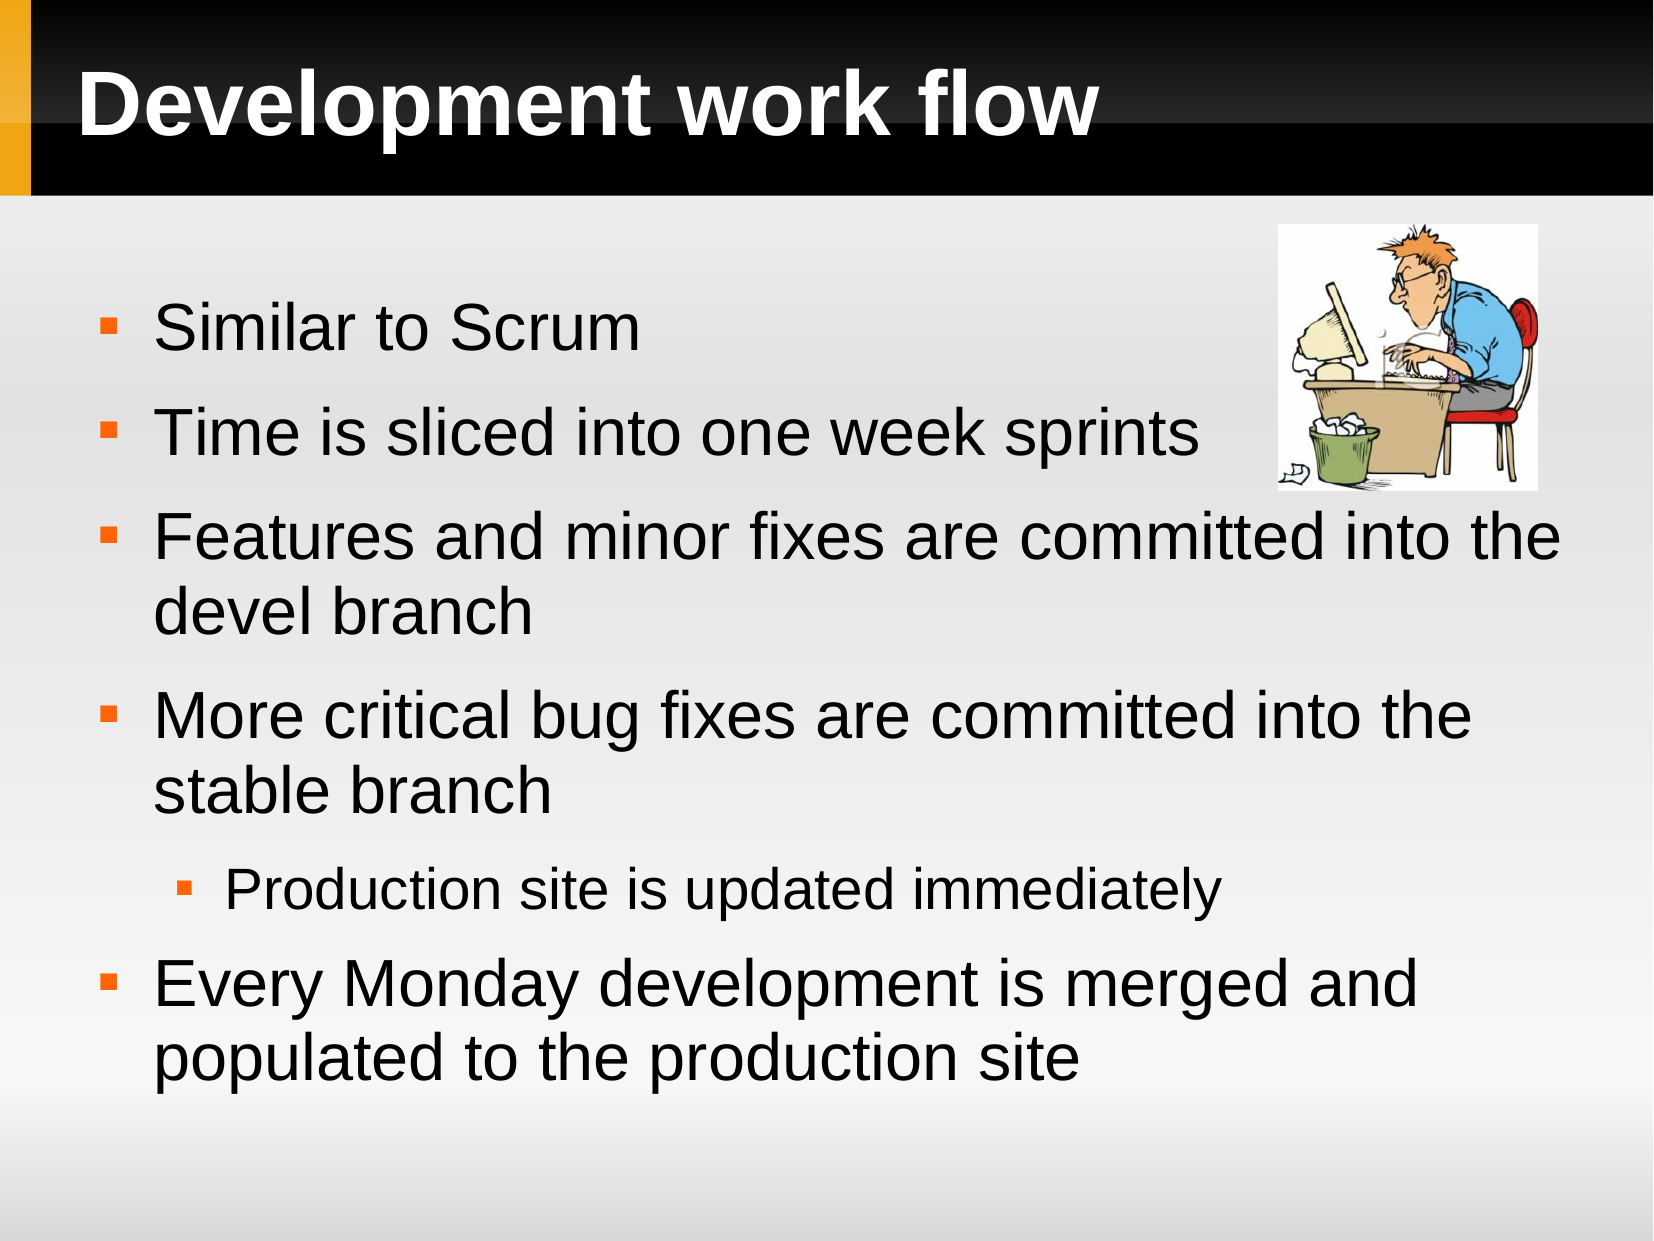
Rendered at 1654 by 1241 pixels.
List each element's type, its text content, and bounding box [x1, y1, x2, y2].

picture [0, 0, 1654, 1241]
list Similar to Scrum Time is sliced into one week sprints Features and minor fixes are committed into the devel branch More critical bug fixes are committed into the stable branch Production site is updated immediately Every Monday development is merged and populated to the production site [82, 290, 1571, 1096]
title Development work flow [76, 0, 1565, 208]
